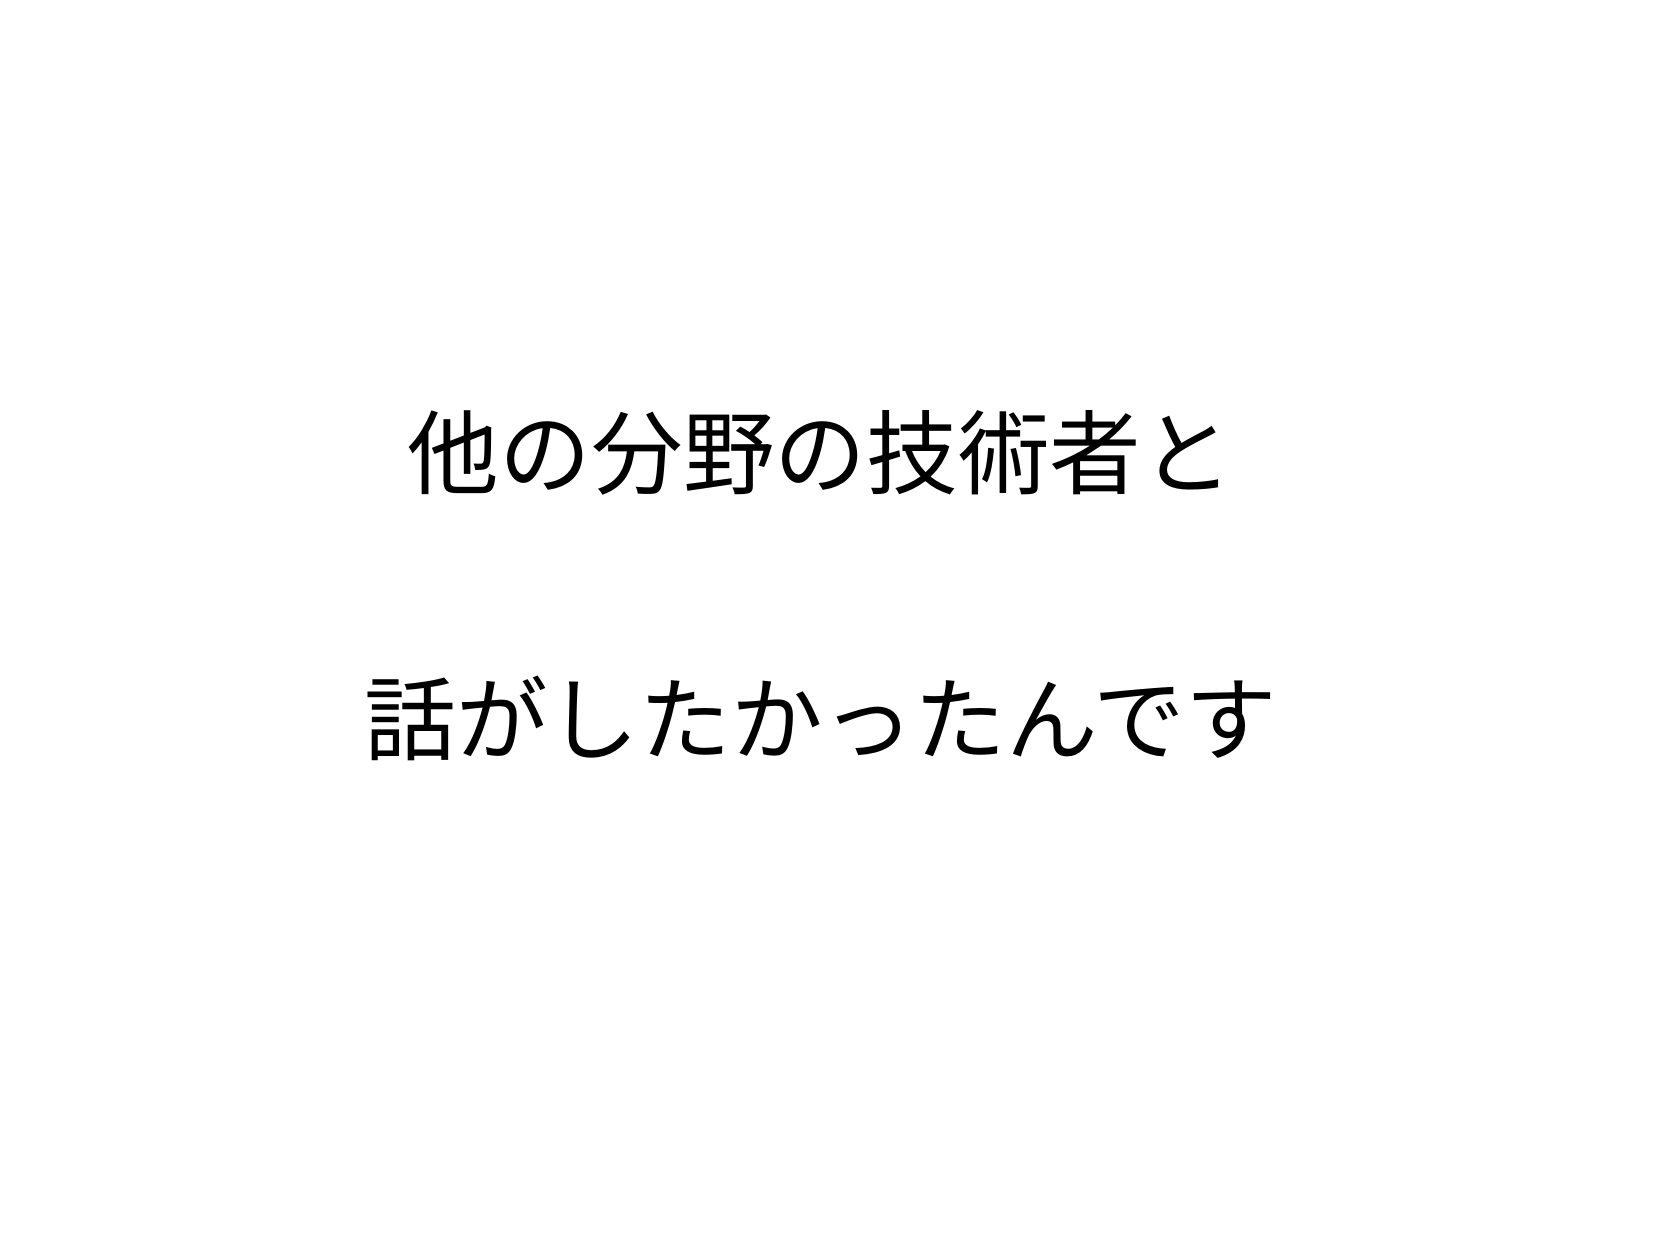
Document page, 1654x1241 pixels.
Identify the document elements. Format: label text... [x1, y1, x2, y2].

title 他の分野の技術者と 話がしたかったんです [76, 442, 1565, 719]
